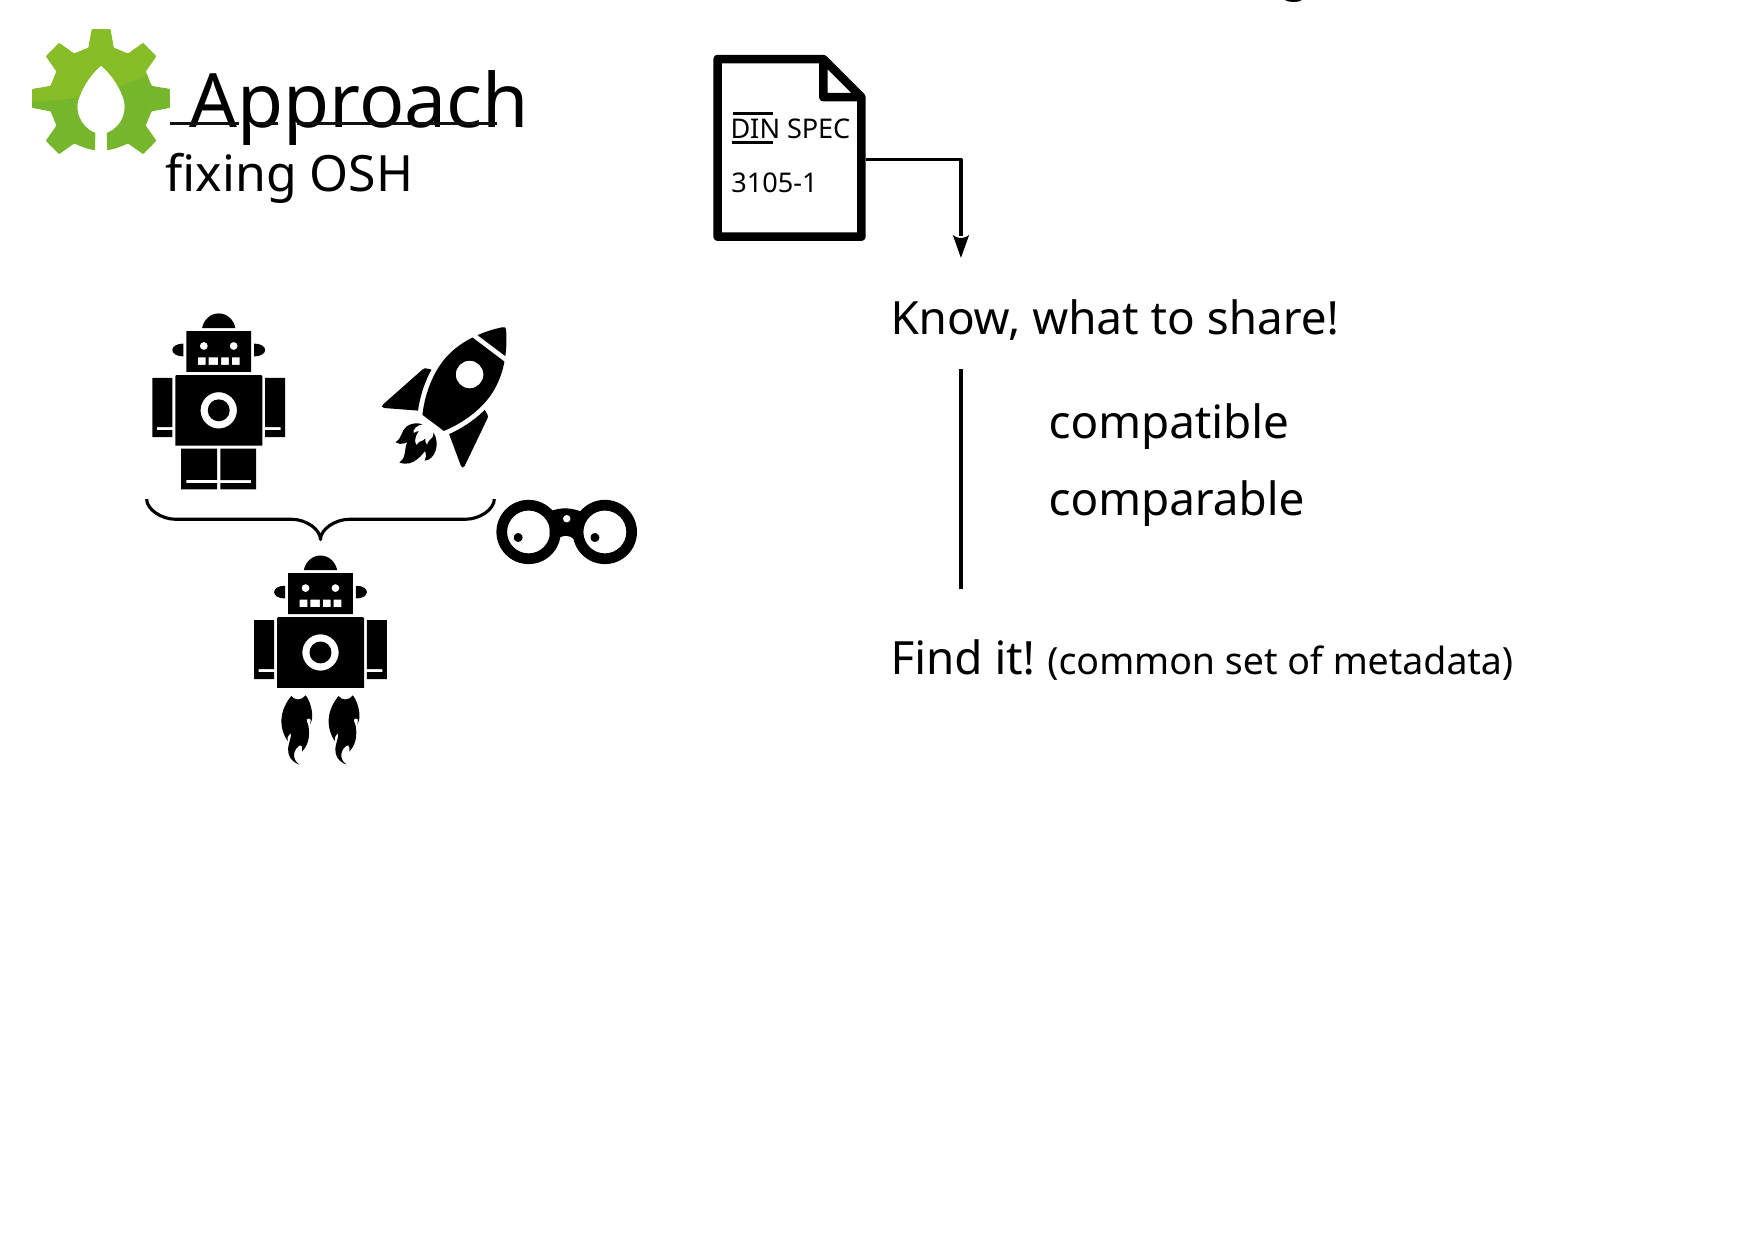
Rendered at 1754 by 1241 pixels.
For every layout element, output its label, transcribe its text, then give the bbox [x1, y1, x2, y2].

text_box [513, 533, 523, 542]
picture [381, 327, 507, 468]
text_box [279, 690, 361, 734]
text_box [590, 533, 600, 542]
text_box compatible [1033, 382, 1275, 450]
picture [150, 311, 288, 492]
picture [252, 553, 389, 734]
picture [495, 499, 638, 565]
picture [328, 695, 360, 765]
picture [713, 54, 866, 241]
text_box DIN SPEC [715, 102, 864, 151]
text_box 3105-1 [716, 155, 841, 204]
picture [281, 695, 313, 765]
text_box Find it! (common set of metadata) [875, 618, 1517, 687]
text_box Approach [174, 40, 718, 143]
text_box common ground of what needs to be shared [1063, 0, 1754, 4]
text_box comparable [1033, 458, 1285, 527]
picture [32, 29, 170, 154]
text_box Know, what to share! [875, 278, 1327, 346]
text_box fixing OSH [151, 130, 443, 204]
